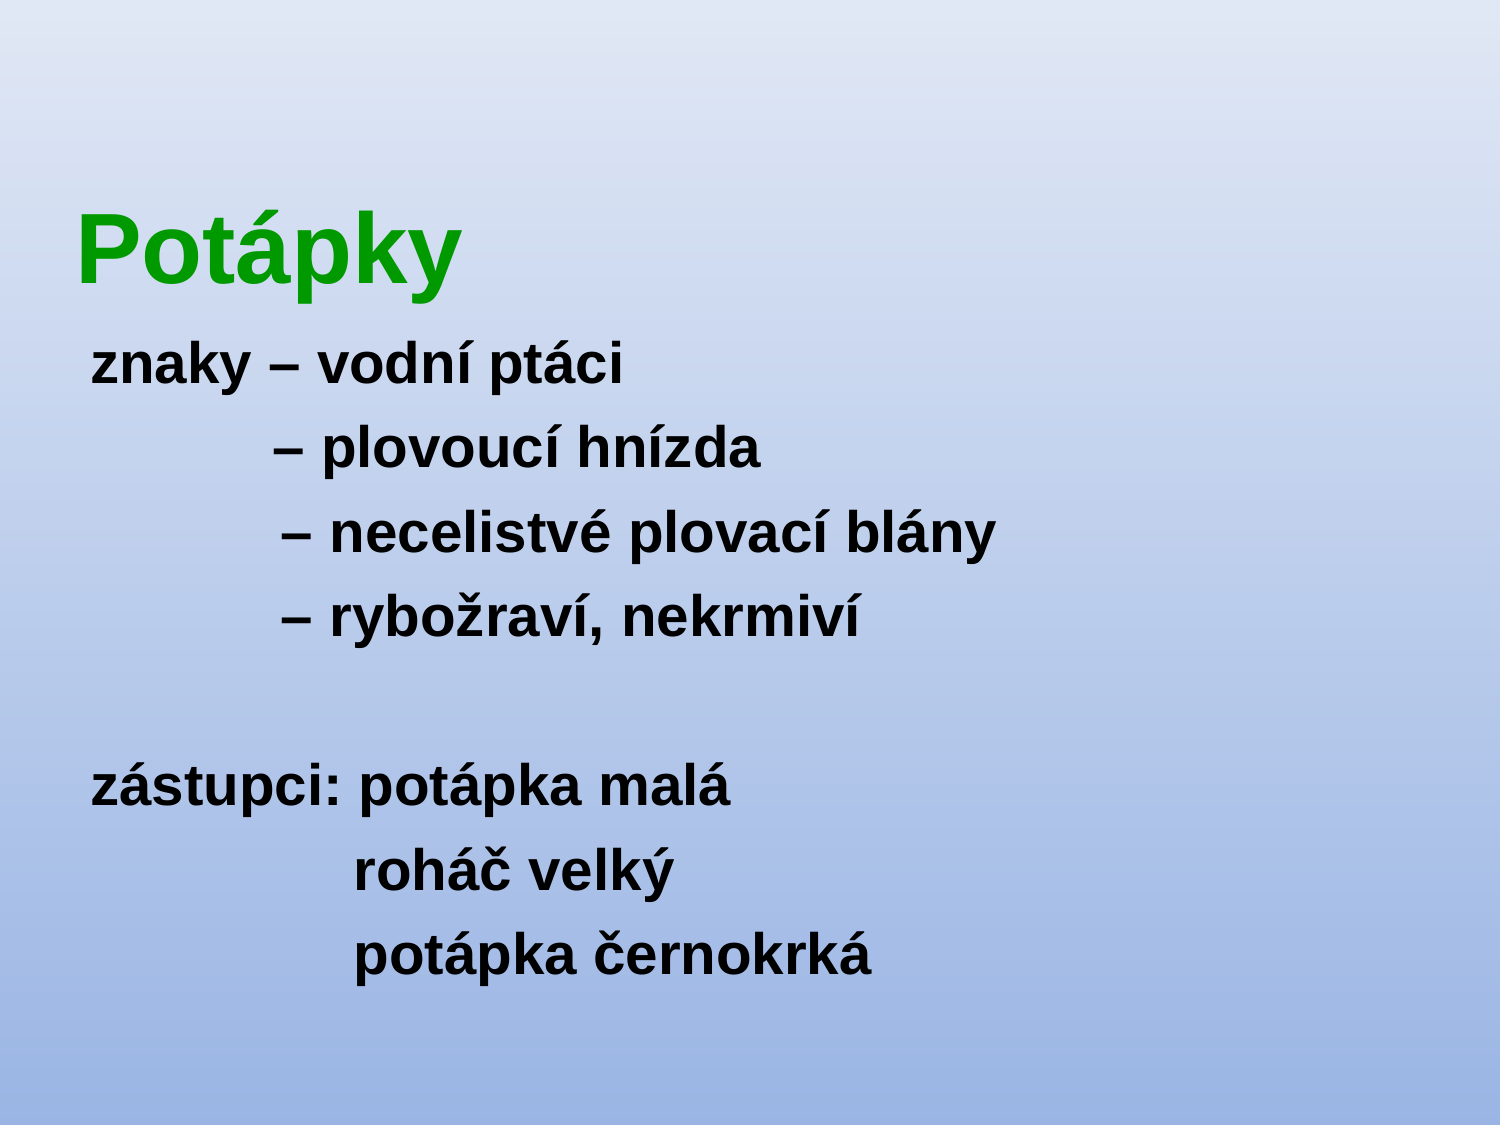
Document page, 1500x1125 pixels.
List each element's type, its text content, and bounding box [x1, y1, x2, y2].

title Potápky [75, 115, 1426, 304]
list znaky – vodní ptáci – plovoucí hnízda – necelistvé plovací blány – rybožraví, nekrmiví zástupci: potápka malá roháč velký potápka černokrká [75, 317, 1426, 1038]
